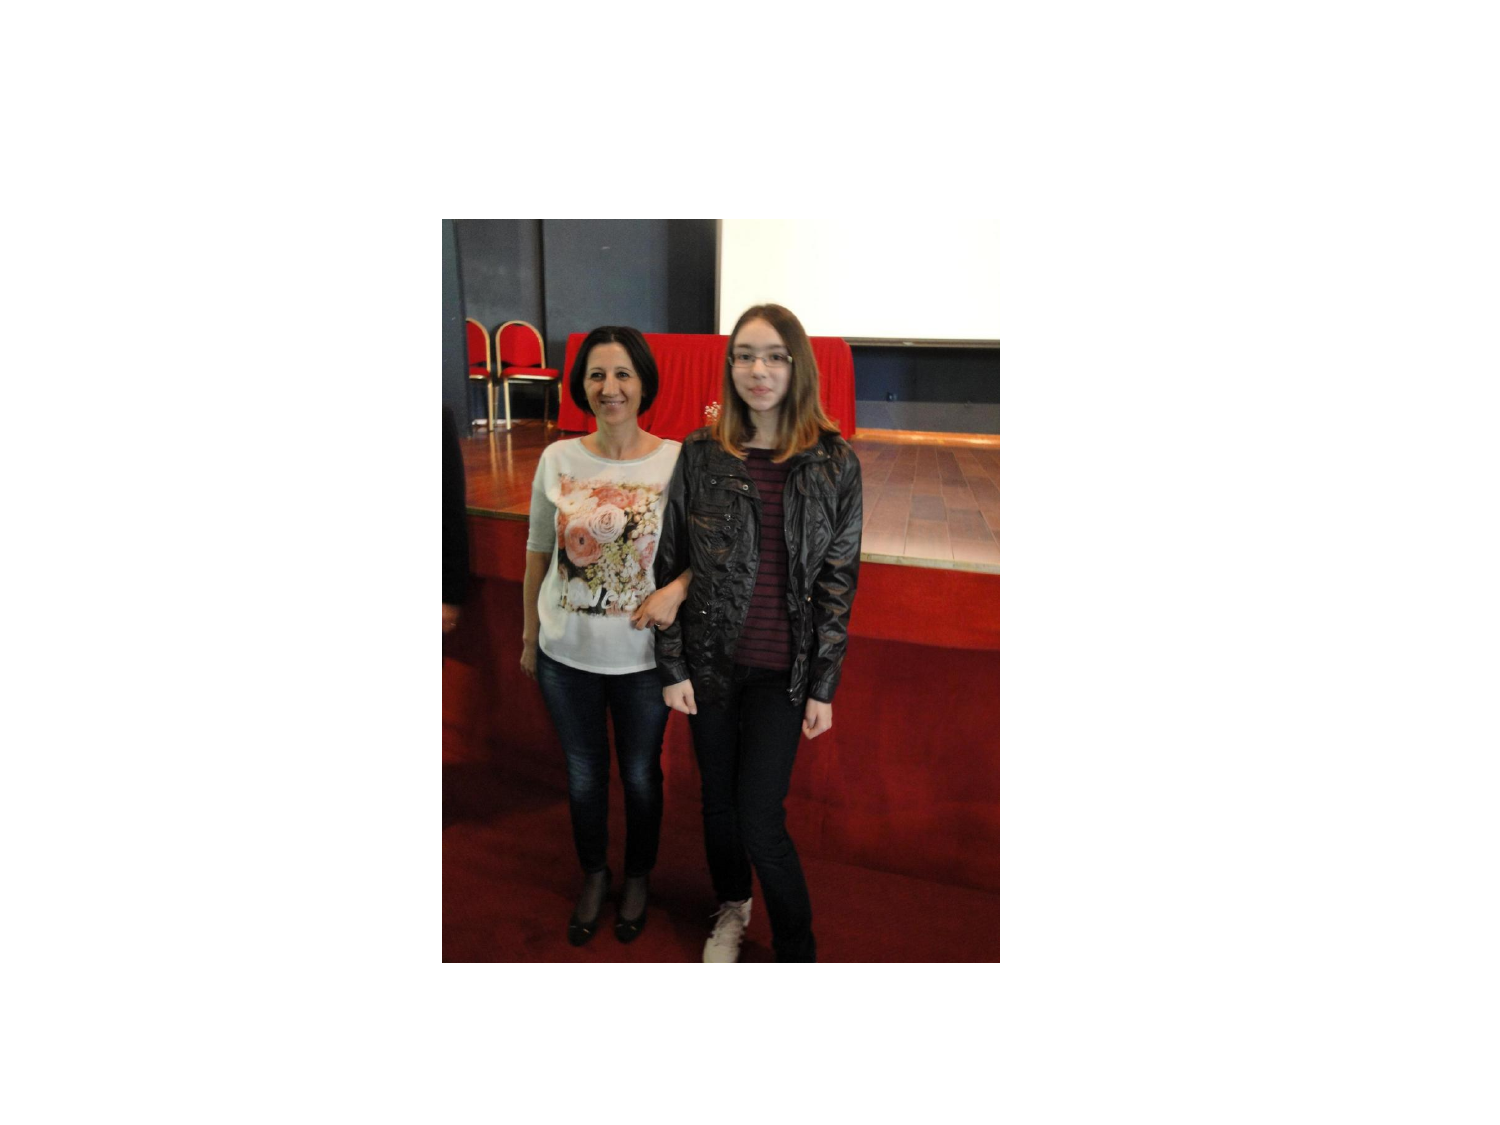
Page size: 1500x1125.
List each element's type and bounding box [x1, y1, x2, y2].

picture [442, 219, 1000, 963]
